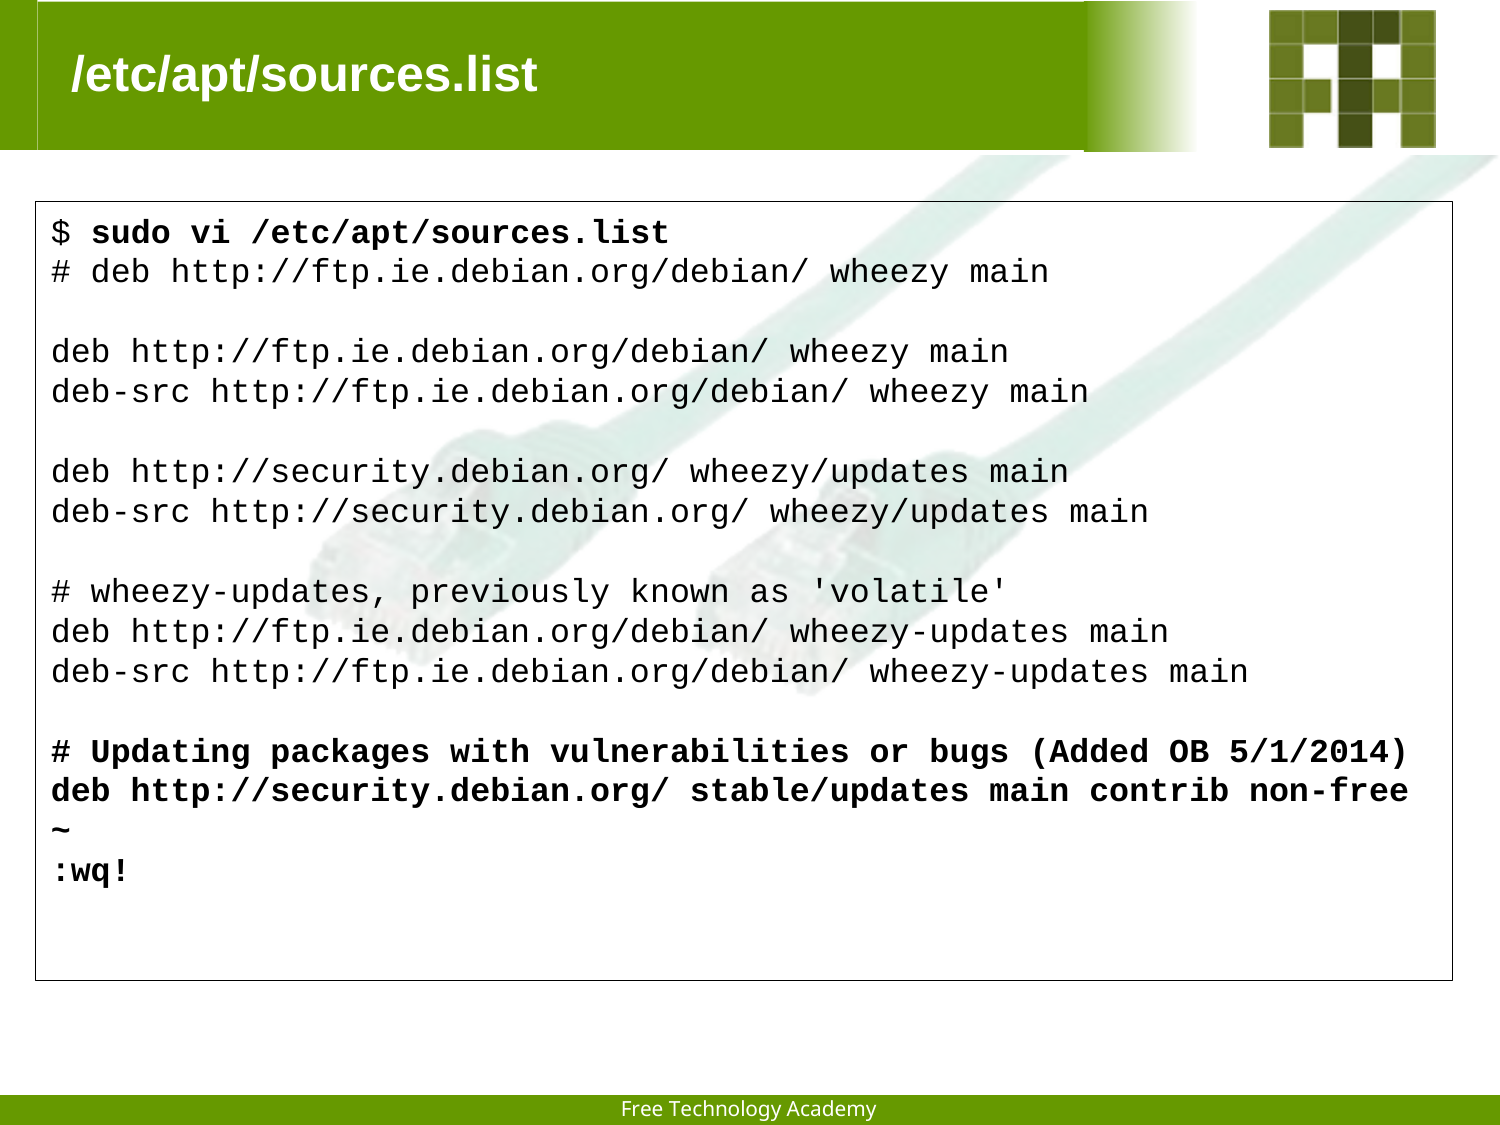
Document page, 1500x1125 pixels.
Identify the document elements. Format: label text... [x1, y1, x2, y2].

title /etc/apt/sources.list [56, 1, 1107, 152]
text_box $ sudo vi /etc/apt/sources.list # deb http://ftp.ie.debian.org/debian/ wheezy main deb http://ftp.ie.debian.org/debian/ wheezy main deb-src http://ftp.ie.debian.org/debian/ wheezy main deb http://security.debian.org/ wheezy/updates main deb-src http://security.debian.org/ wheezy/updates main # wheezy-updates, previously known as 'volatile' deb http://ftp.ie.debian.org/debian/ wheezy-updates main deb-src http://ftp.ie.debian.org/debian/ wheezy-updates main # Updating packages with vulnerabilities or bugs (Added OB 5/1/2014) deb http://security.debian.org/ stable/updates main contrib non-free ~ :wq! [35, 201, 1453, 981]
picture [1269, 10, 1436, 148]
